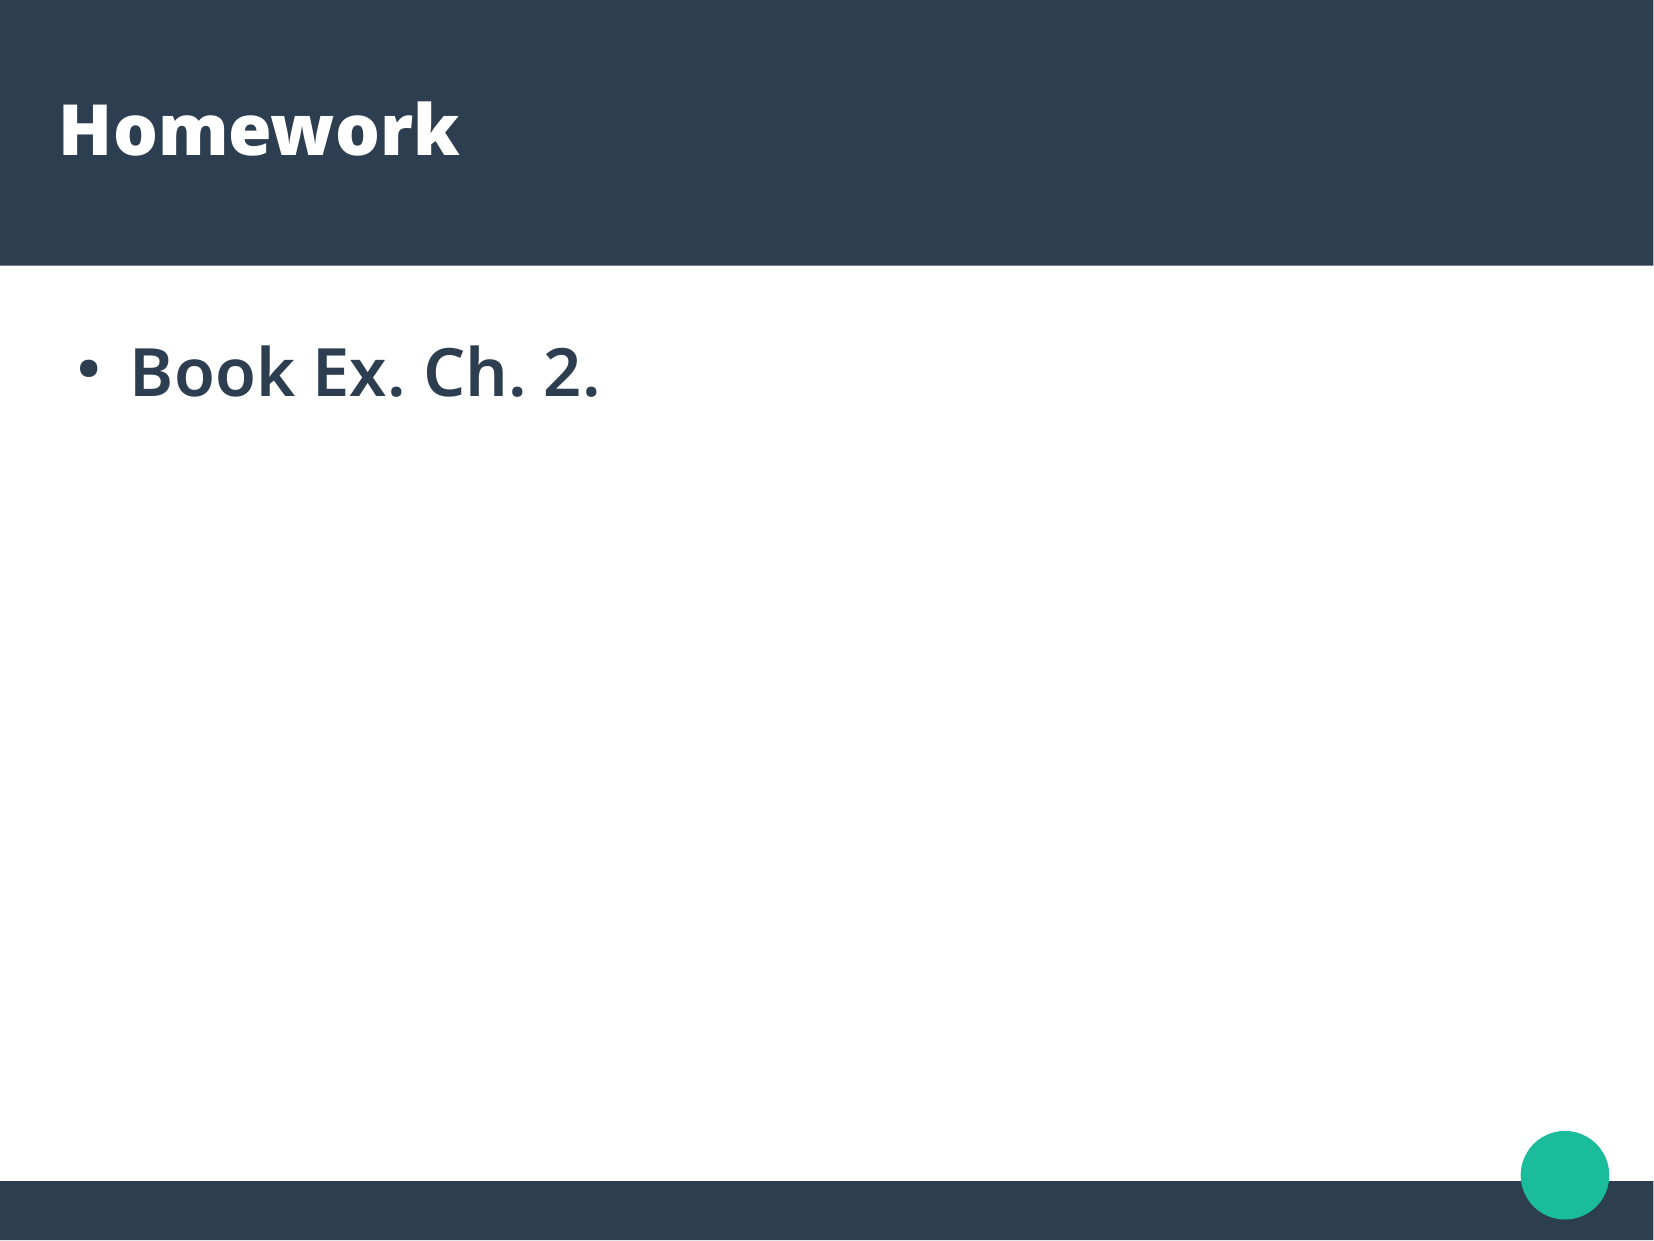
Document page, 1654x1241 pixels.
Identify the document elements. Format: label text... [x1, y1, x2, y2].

title Homework [59, 49, 1595, 207]
list Book Ex. Ch. 2. [59, 324, 1595, 1152]
